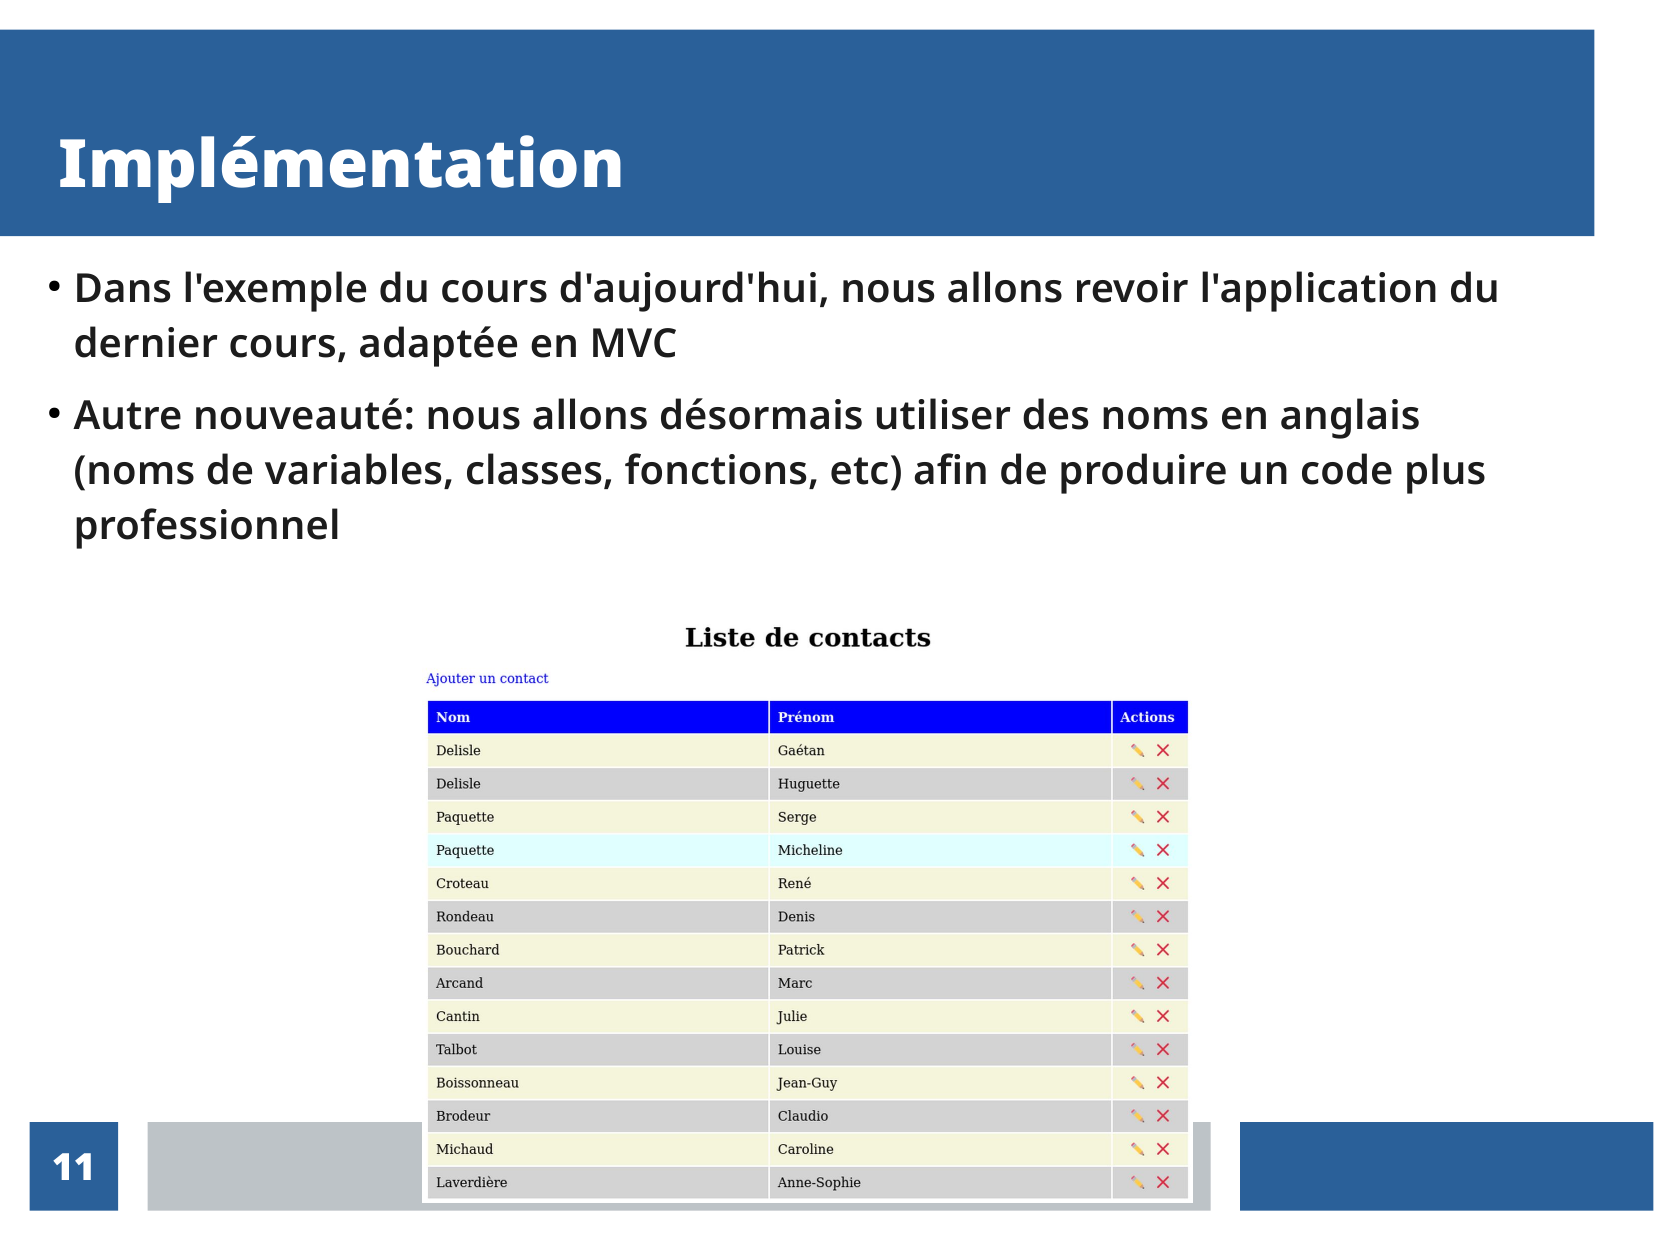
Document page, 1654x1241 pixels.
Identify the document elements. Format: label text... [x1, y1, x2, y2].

list Dans l'exemple du cours d'aujourd'hui, nous allons revoir l'application du dernier cours, adaptée en MVC Autre nouveauté: nous allons désormais utiliser des noms en anglais (noms de variables, classes, fonctions, etc) afin de produire un code plus professionnel [47, 259, 1554, 556]
picture [422, 620, 1193, 1203]
title Implémentation [59, 59, 1595, 207]
